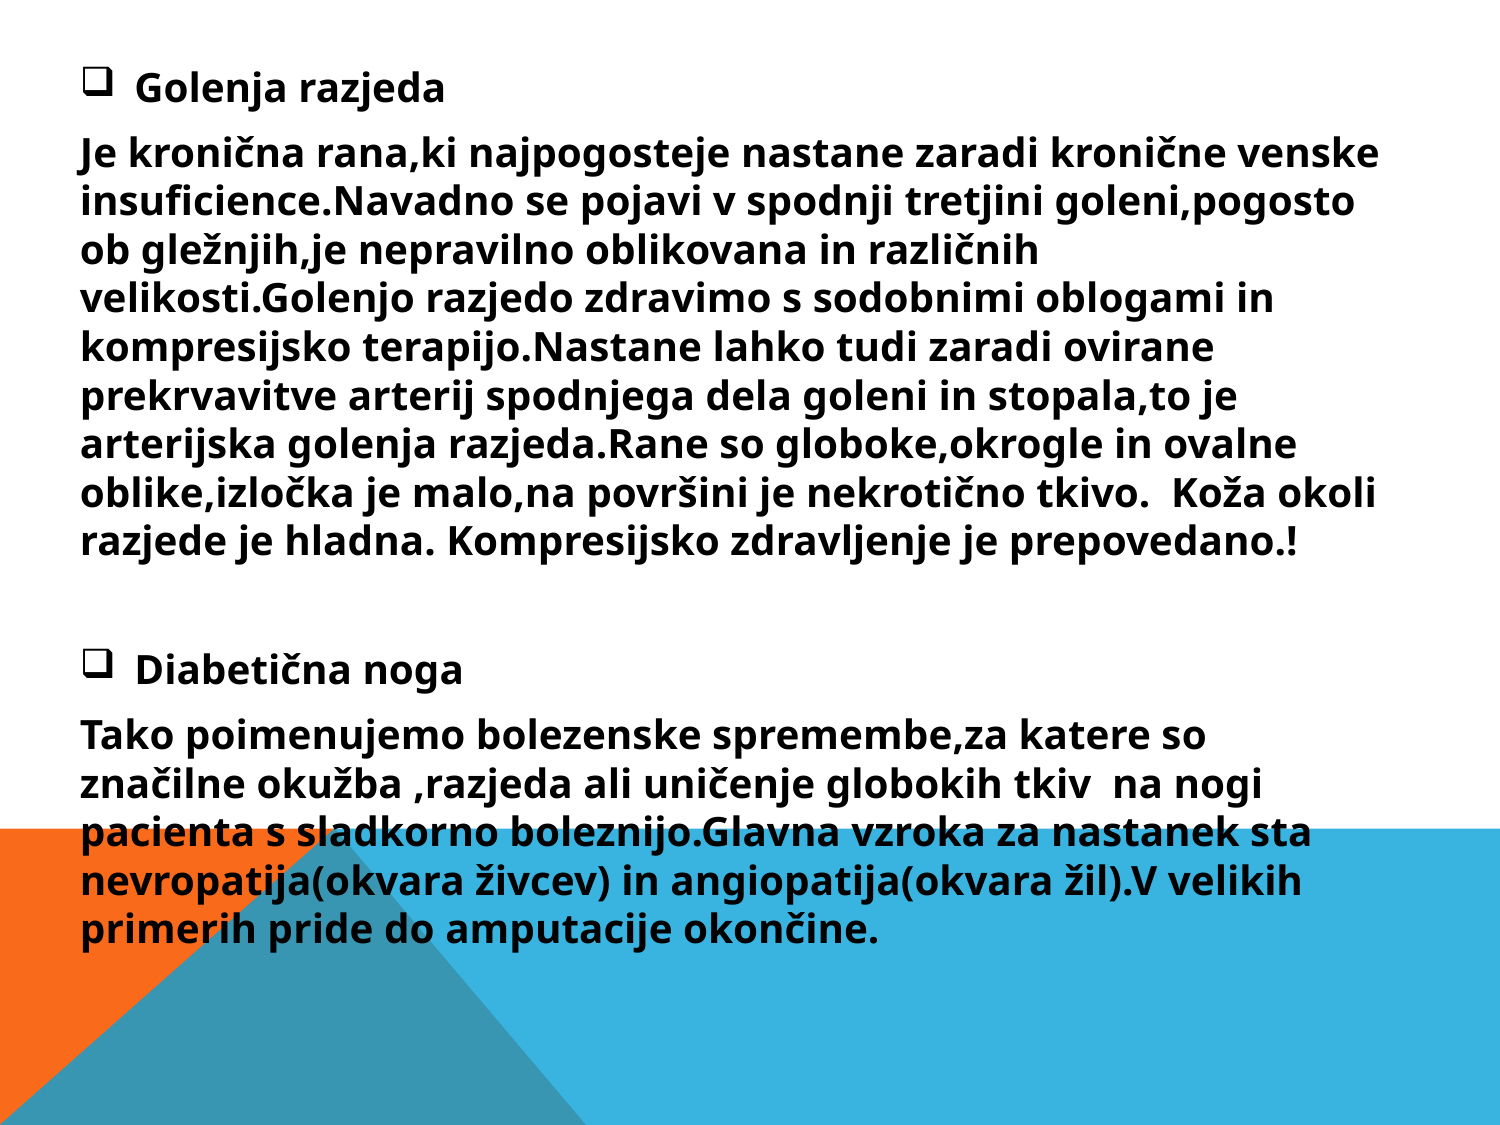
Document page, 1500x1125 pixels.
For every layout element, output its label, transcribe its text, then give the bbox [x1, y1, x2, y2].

list Golenja razjeda Je kronična rana,ki najpogosteje nastane zaradi kronične venske insuficience.Navadno se pojavi v spodnji tretjini goleni,pogosto ob gležnjih,je nepravilno oblikovana in različnih velikosti.Golenjo razjedo zdravimo s sodobnimi oblogami in kompresijsko terapijo.Nastane lahko tudi zaradi ovirane prekrvavitve arterij spodnjega dela goleni in stopala,to je arterijska golenja razjeda.Rane so globoke,okrogle in ovalne oblike,izločka je malo,na površini je nekrotično tkivo. Koža okoli razjede je hladna. Kompresijsko zdravljenje je prepovedano.! Diabetična noga Tako poimenujemo bolezenske spremembe,za katere so značilne okužba ,razjeda ali uničenje globokih tkiv na nogi pacienta s sladkorno boleznijo.Glavna vzroka za nastanek sta nevropatija(okvara živcev) in angiopatija(okvara žil).V velikih primerih pride do amputacije okončine. [64, 54, 1400, 1012]
